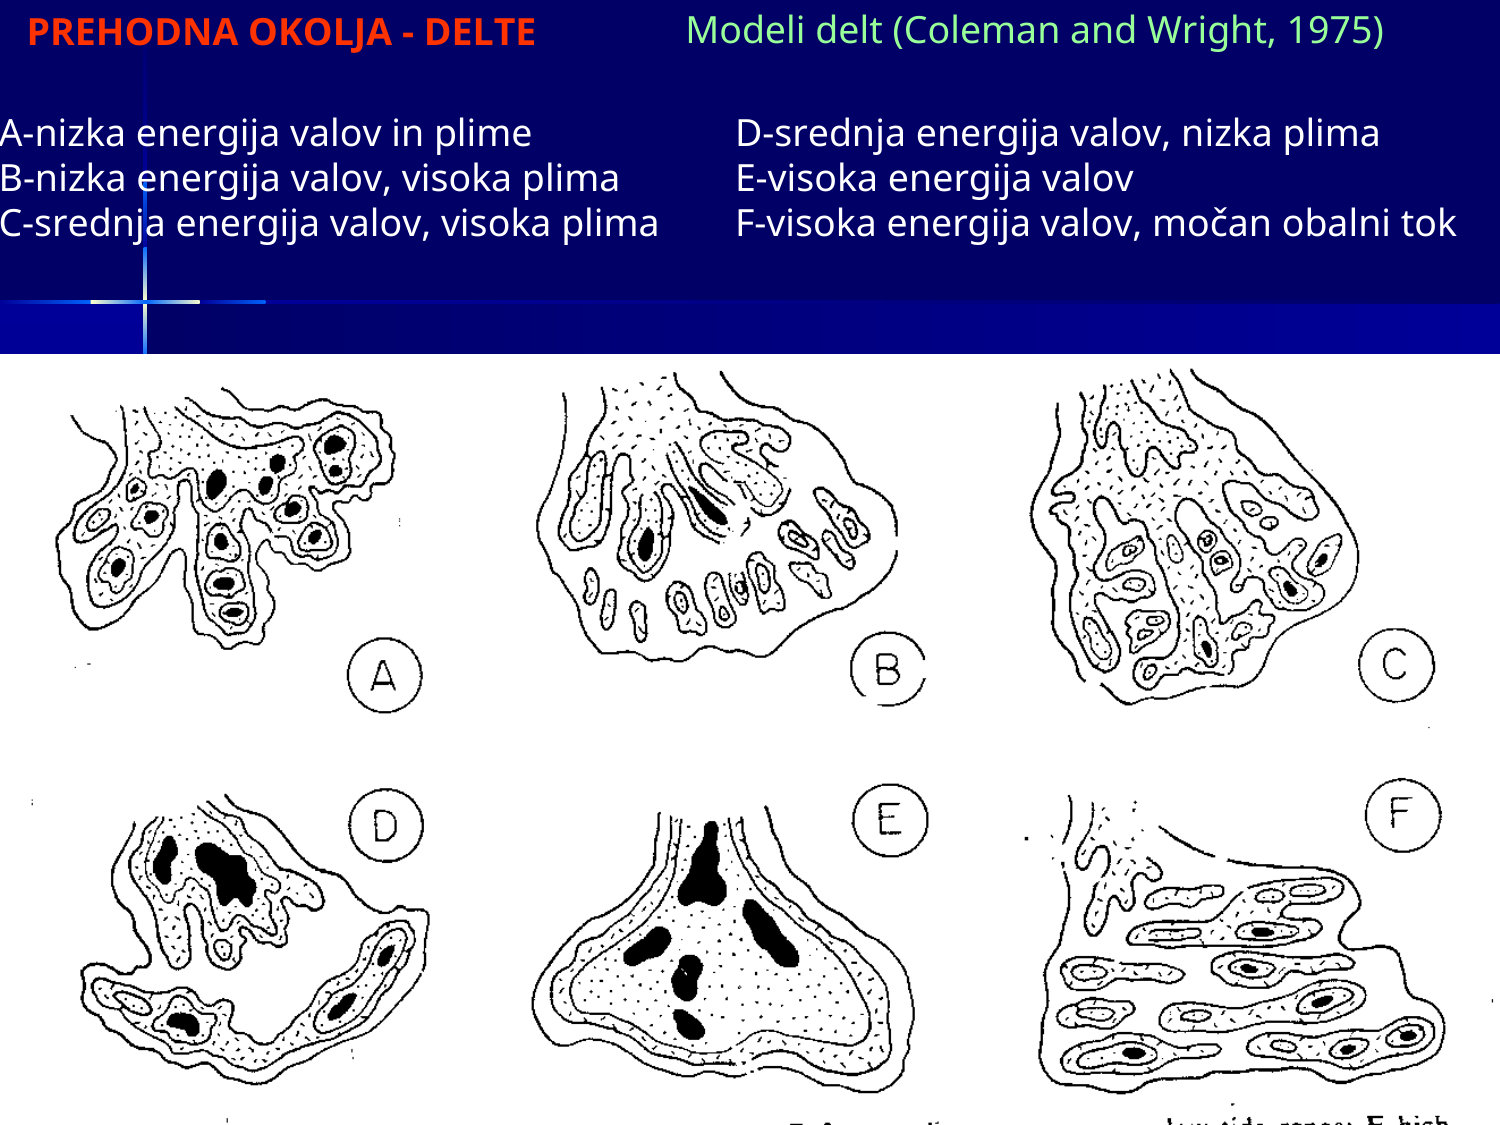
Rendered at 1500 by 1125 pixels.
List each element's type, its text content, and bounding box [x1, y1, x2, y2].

text_box D-srednja energija valov, nizka plima E-visoka energija valov F-visoka energija valov, močan obalni tok [720, 101, 1473, 298]
text_box PREHODNA OKOLJA - DELTE [11, 0, 552, 61]
picture [0, 354, 1500, 1125]
text_box Modeli delt (Coleman and Wright, 1975) [670, 0, 1400, 59]
text_box A-nizka energija valov in plime B-nizka energija valov, visoka plima C-srednja energija valov, visoka plima [0, 101, 676, 298]
